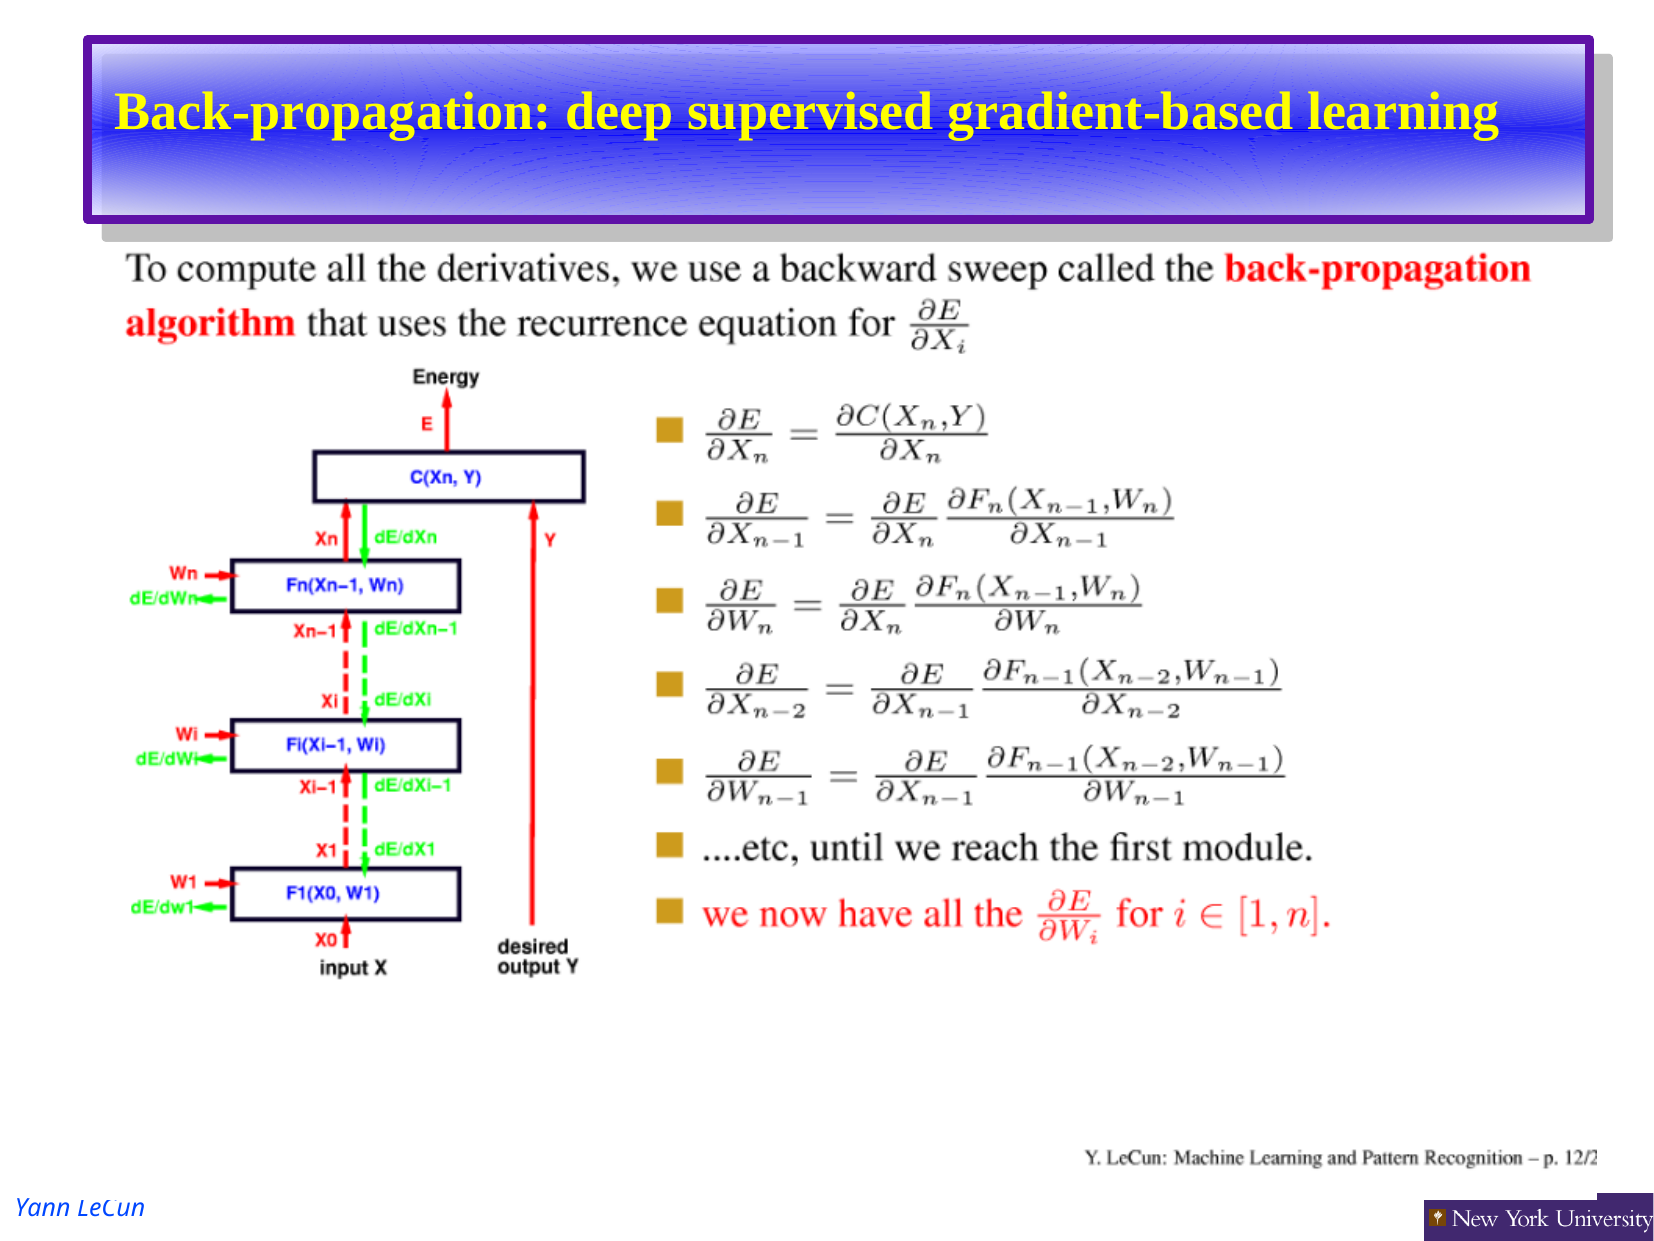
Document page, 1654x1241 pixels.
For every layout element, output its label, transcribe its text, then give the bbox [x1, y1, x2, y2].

picture [44, 0, 1654, 1241]
title Back-propagation: deep supervised gradient-based learning [87, 39, 1590, 220]
